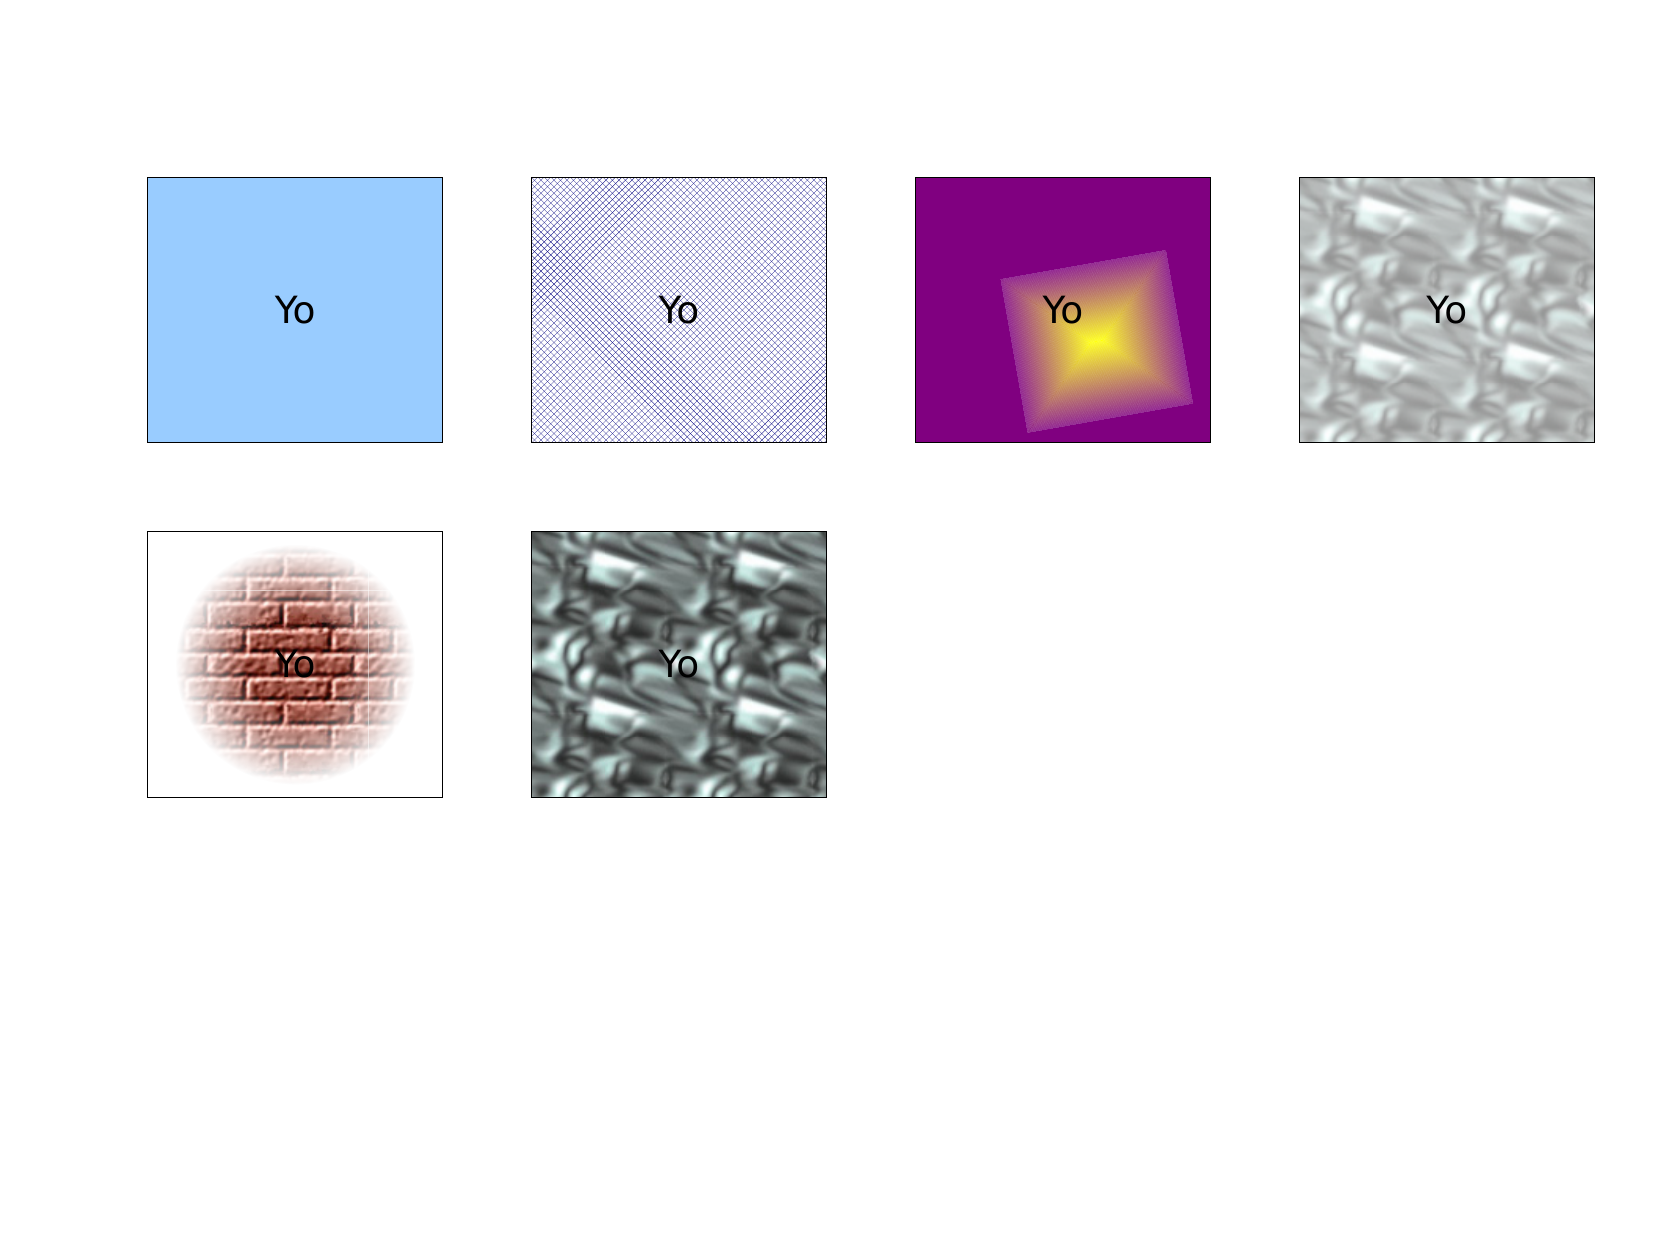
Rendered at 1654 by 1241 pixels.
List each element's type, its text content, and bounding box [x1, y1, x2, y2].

text_box Yo [147, 531, 443, 798]
text_box Yo [1299, 177, 1595, 443]
text_box Yo [531, 177, 827, 443]
text_box Yo [531, 531, 827, 798]
text_box Yo [915, 177, 1211, 443]
text_box Yo [147, 177, 443, 443]
